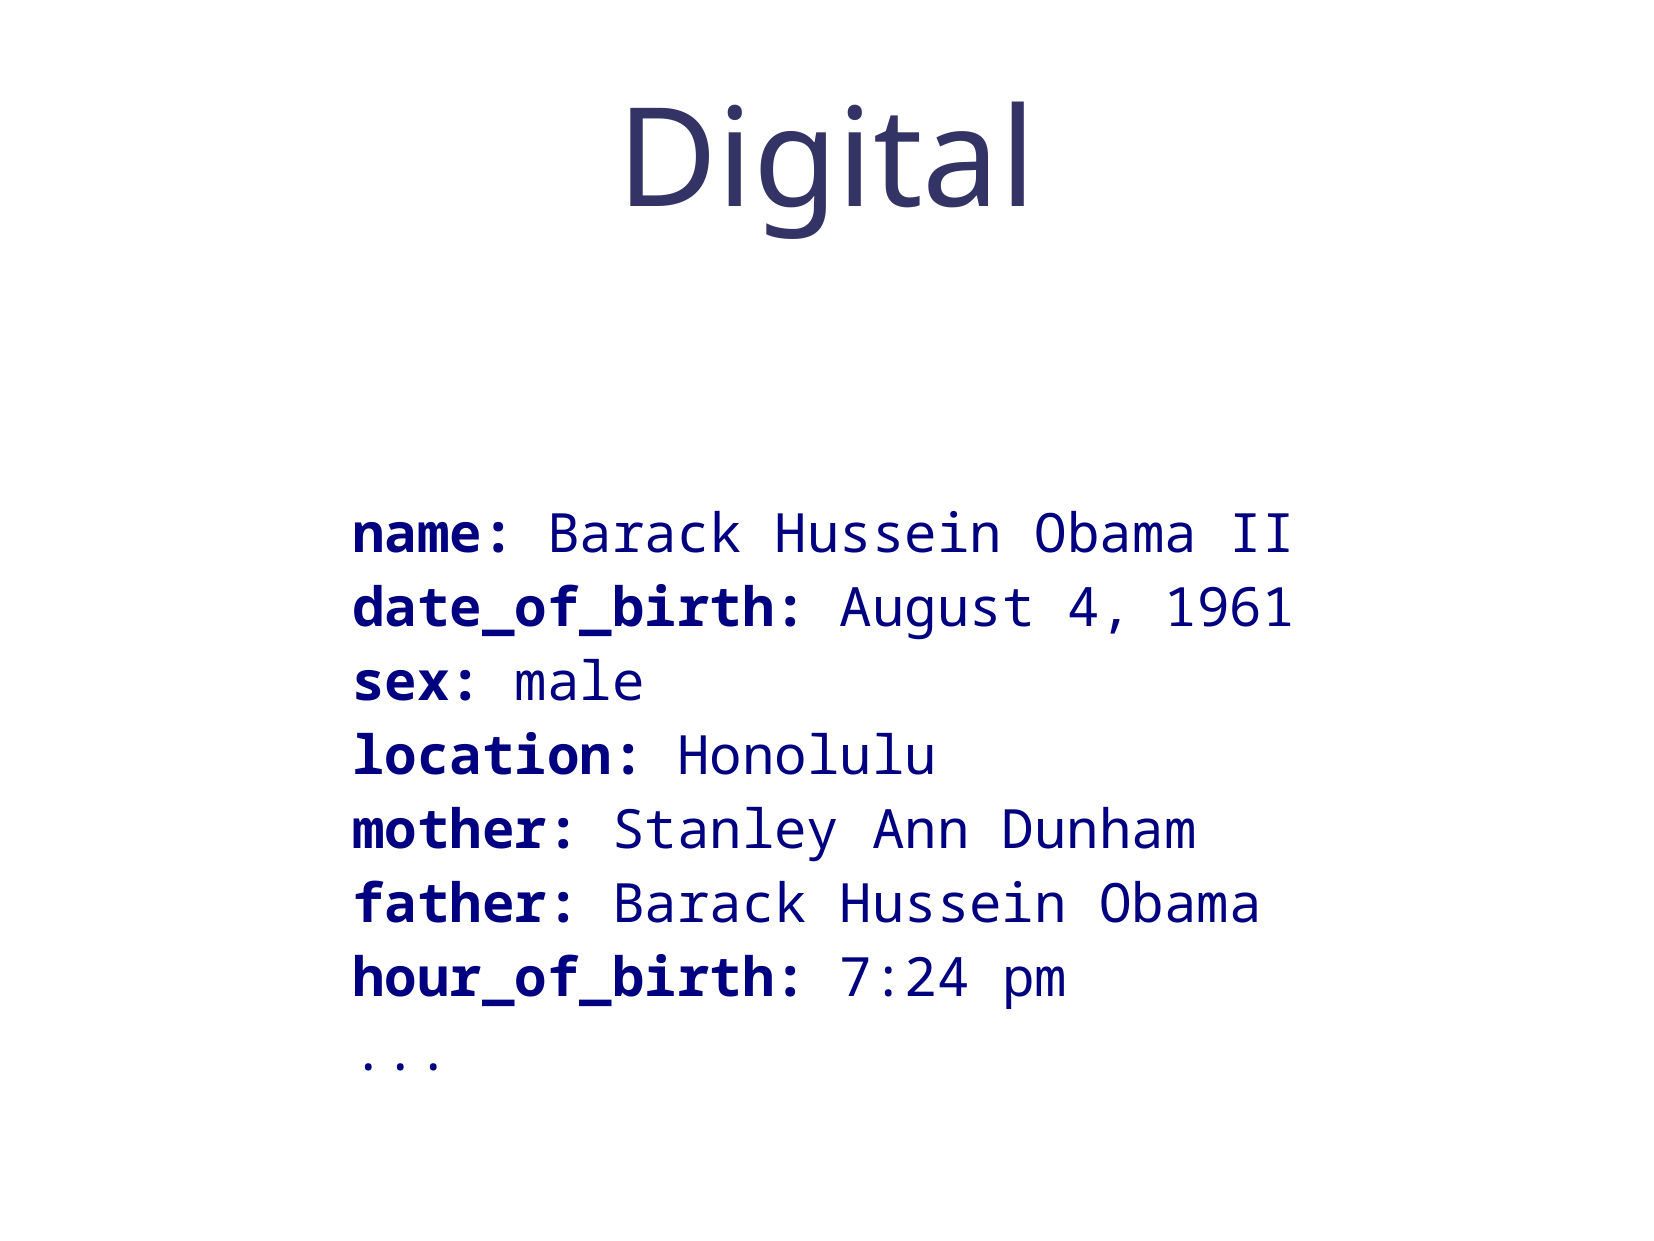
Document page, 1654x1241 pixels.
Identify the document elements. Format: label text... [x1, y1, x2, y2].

text_box name: Barack Hussein Obama II date_of_birth: August 4, 1961 sex: male location: Honolulu mother: Stanley Ann Dunham father: Barack Hussein Obama hour_of_birth: 7:24 pm ... [337, 487, 1654, 1000]
title Digital [82, 56, 1571, 250]
